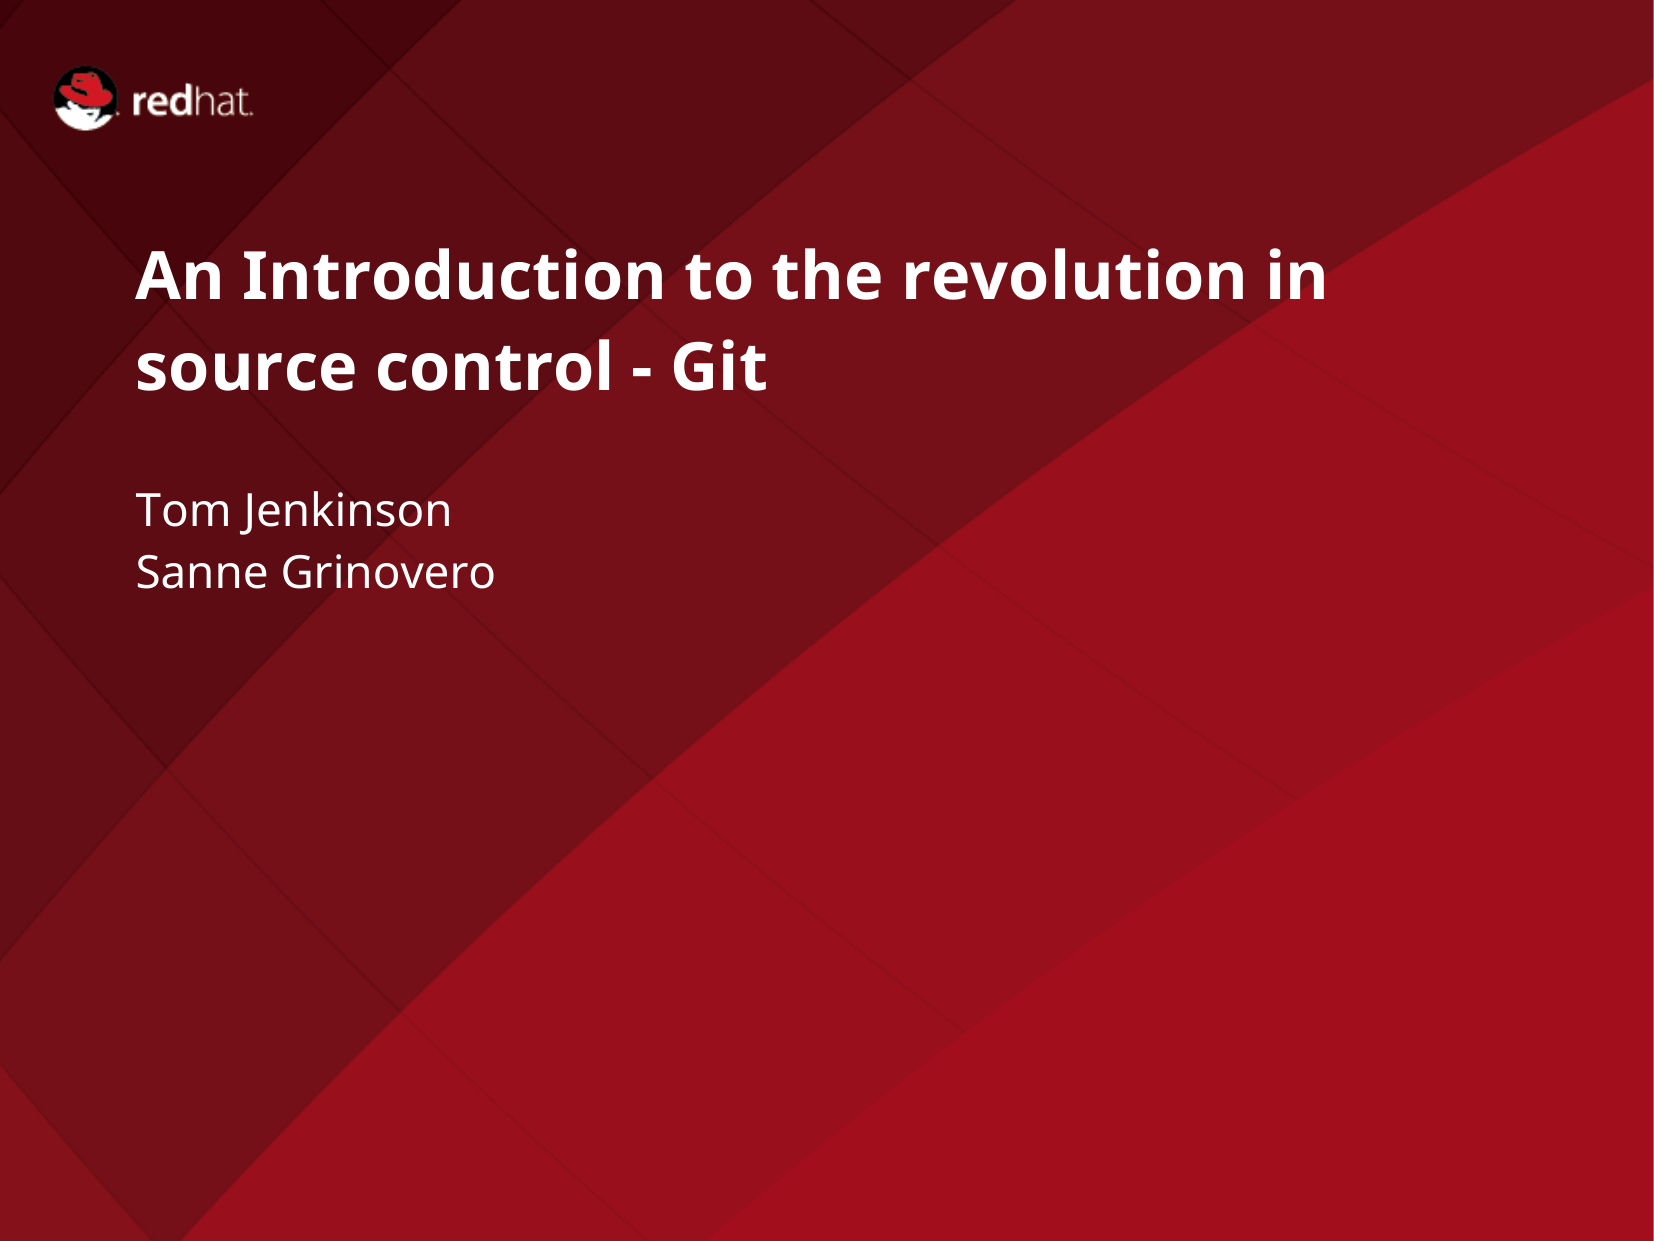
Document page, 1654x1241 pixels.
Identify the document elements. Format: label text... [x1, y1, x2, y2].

picture [0, 0, 1654, 1241]
list Tom Jenkinson Sanne Grinovero [135, 477, 958, 644]
title An Introduction to the revolution in source control - Git [135, 223, 1388, 414]
